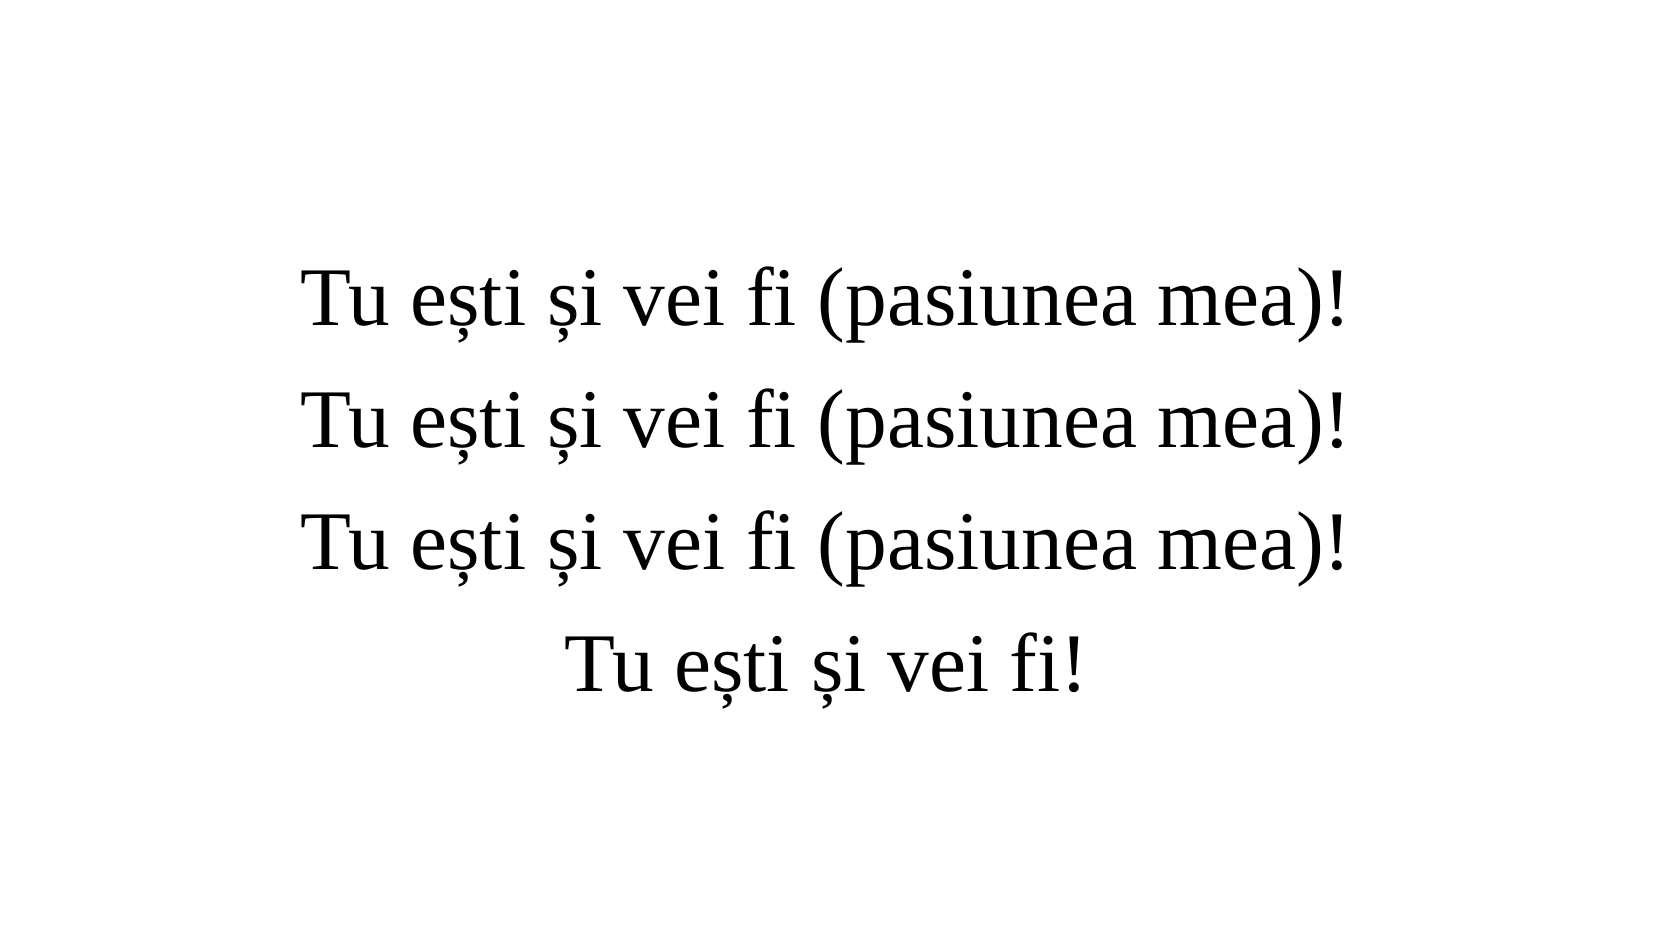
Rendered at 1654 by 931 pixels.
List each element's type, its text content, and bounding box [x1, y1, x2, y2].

subtitle Tu ești și vei fi (pasiunea mea)! Tu ești și vei fi (pasiunea mea)! Tu ești și vei fi (pasiunea mea)! Tu ești și vei fi! [165, 238, 1489, 713]
